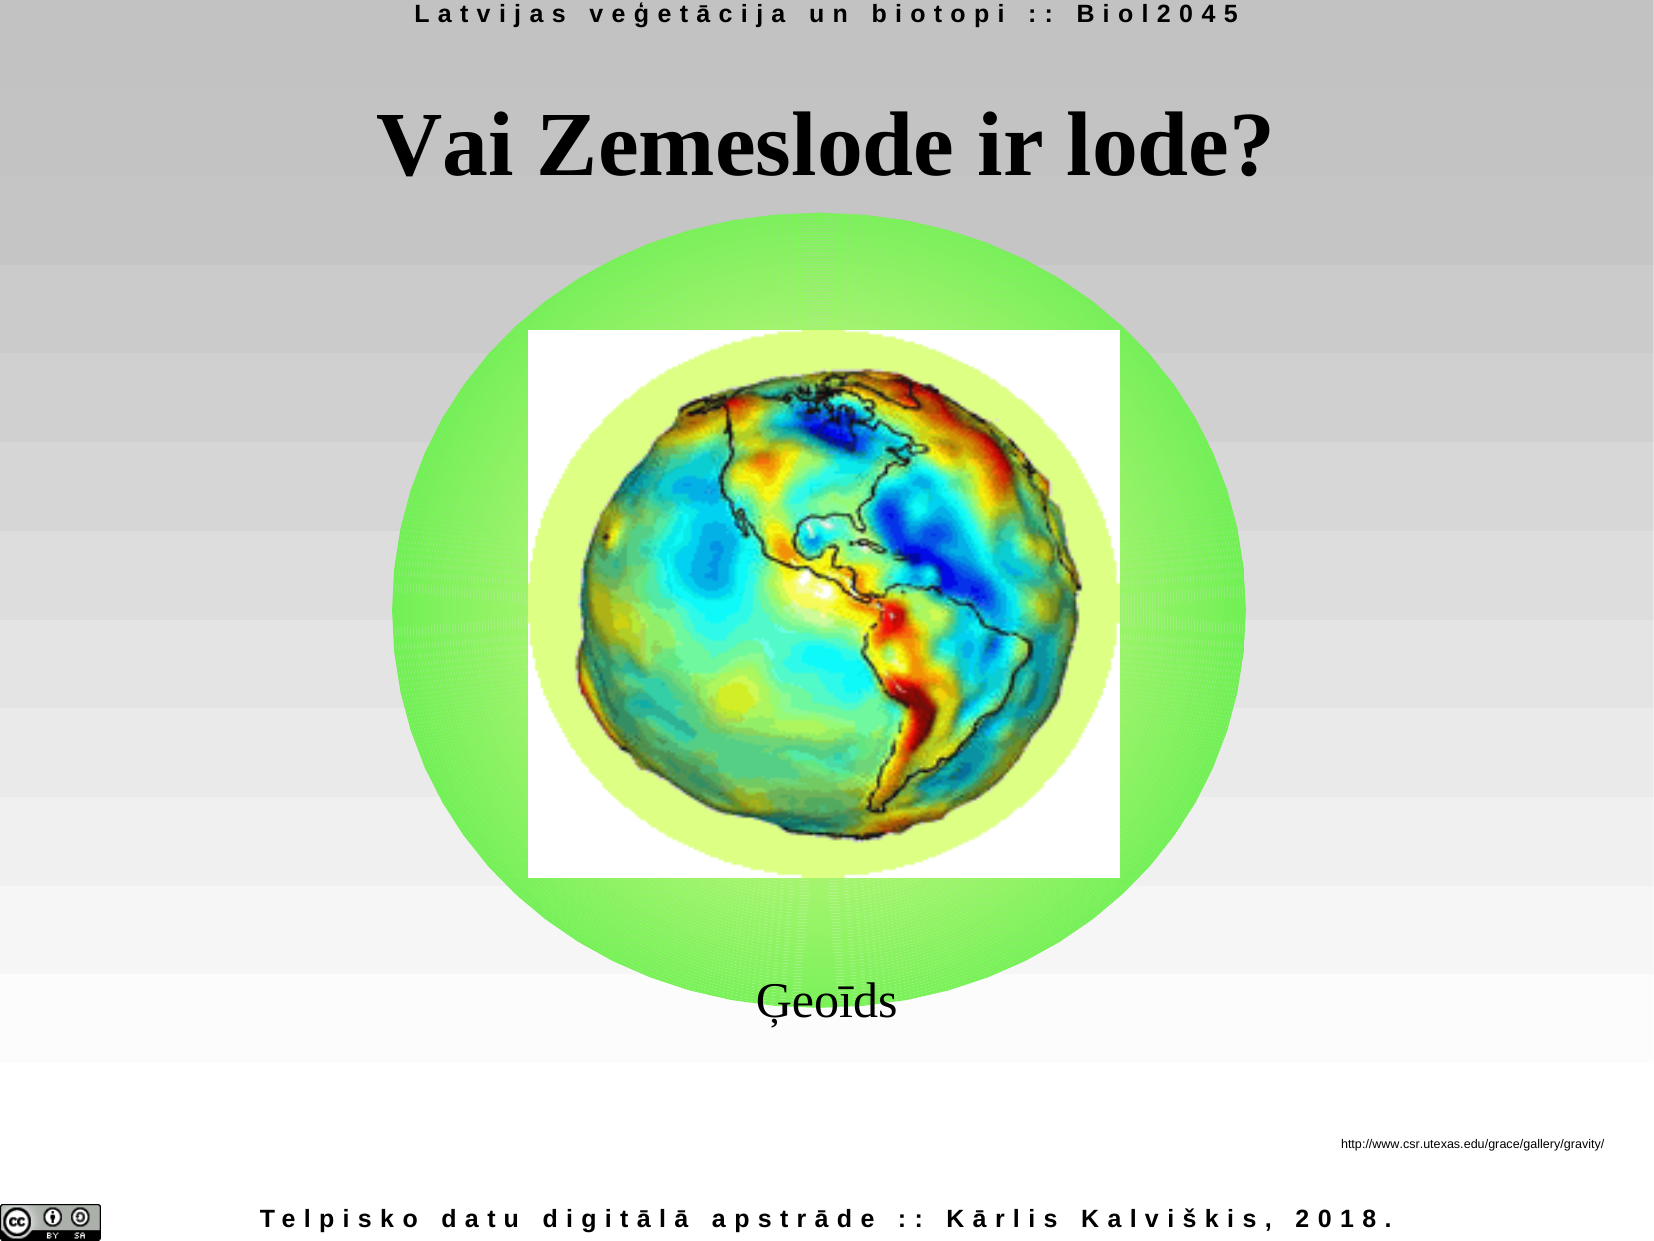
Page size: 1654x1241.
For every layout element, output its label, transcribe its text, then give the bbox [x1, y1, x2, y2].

picture [0, 287, 1654, 1241]
picture [528, 330, 1120, 878]
text_box Ģeoīds [755, 972, 898, 1086]
text_box http://www.csr.utexas.edu/grace/gallery/gravity/ [1341, 1137, 1605, 1152]
title Vai Zemeslode ir lode? [0, 1, 1654, 287]
text_box [392, 287, 1246, 1004]
